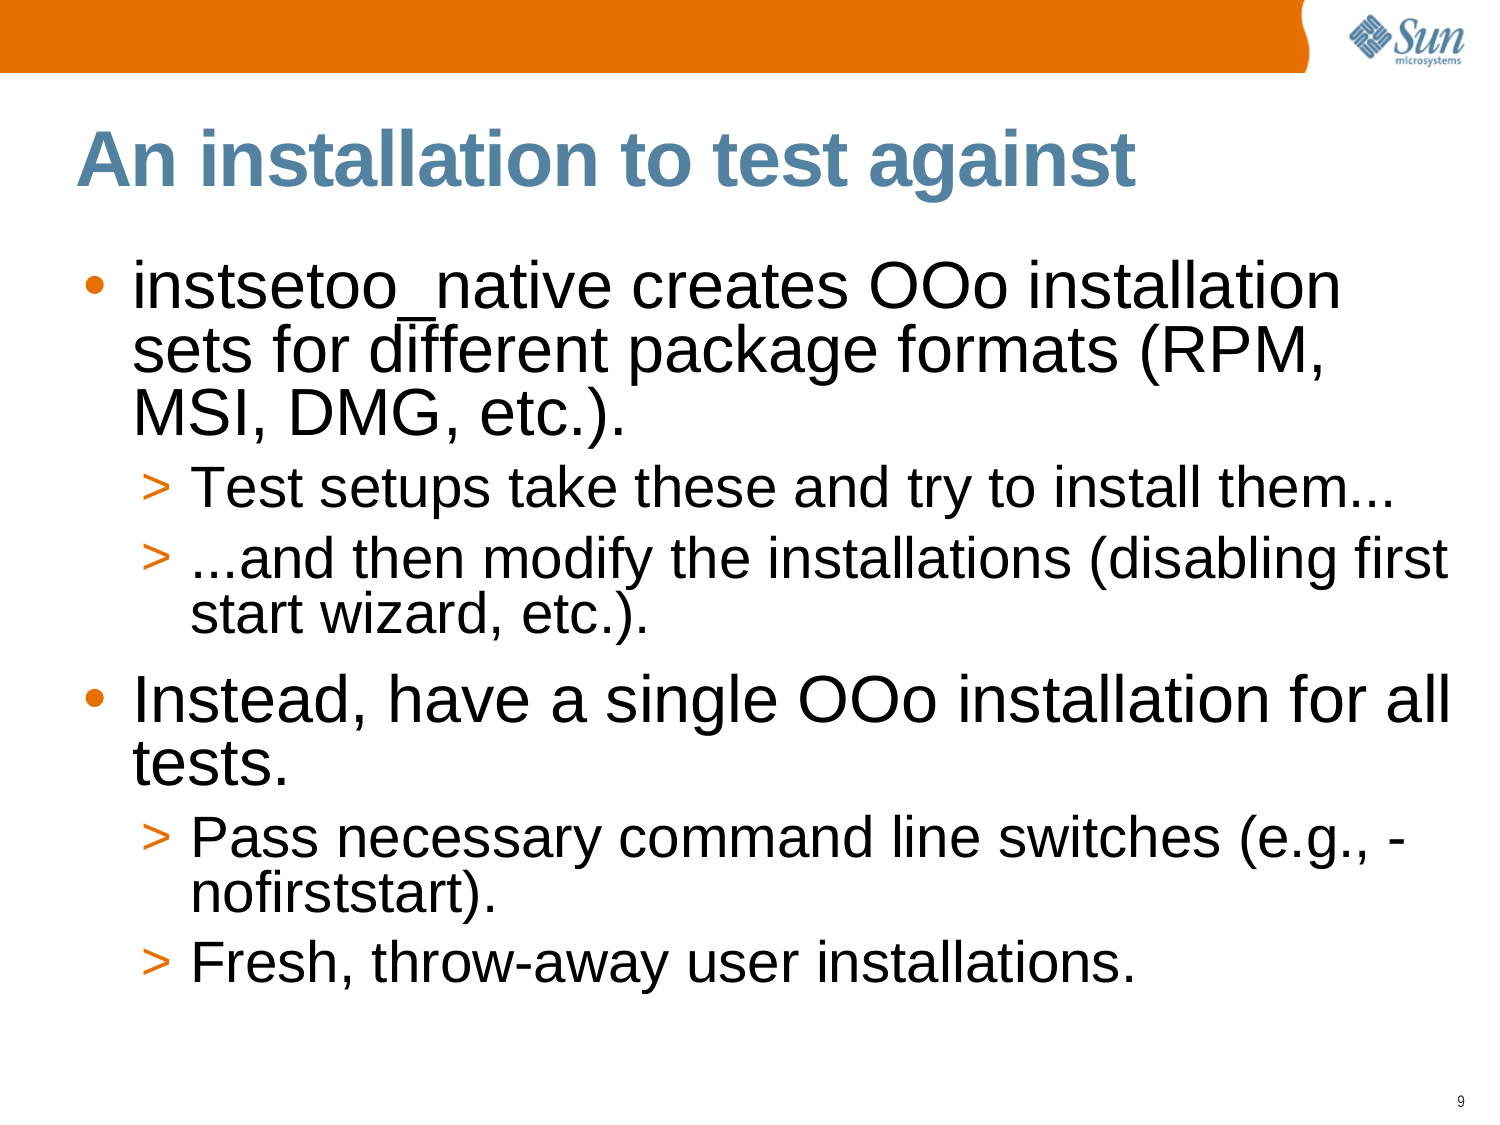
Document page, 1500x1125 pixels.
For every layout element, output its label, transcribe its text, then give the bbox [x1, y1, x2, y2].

picture [0, 0, 1500, 73]
list instsetoo_native creates OOo installation sets for different package formats (RPM, MSI, DMG, etc.). Test setups take these and try to install them... ...and then modify the installations (disabling first start wizard, etc.). Instead, have a single OOo installation for all tests. Pass necessary command line switches (e.g., -nofirststart). Fresh, throw-away user installations. [64, 258, 1455, 1062]
title An installation to test against [75, 123, 1437, 227]
